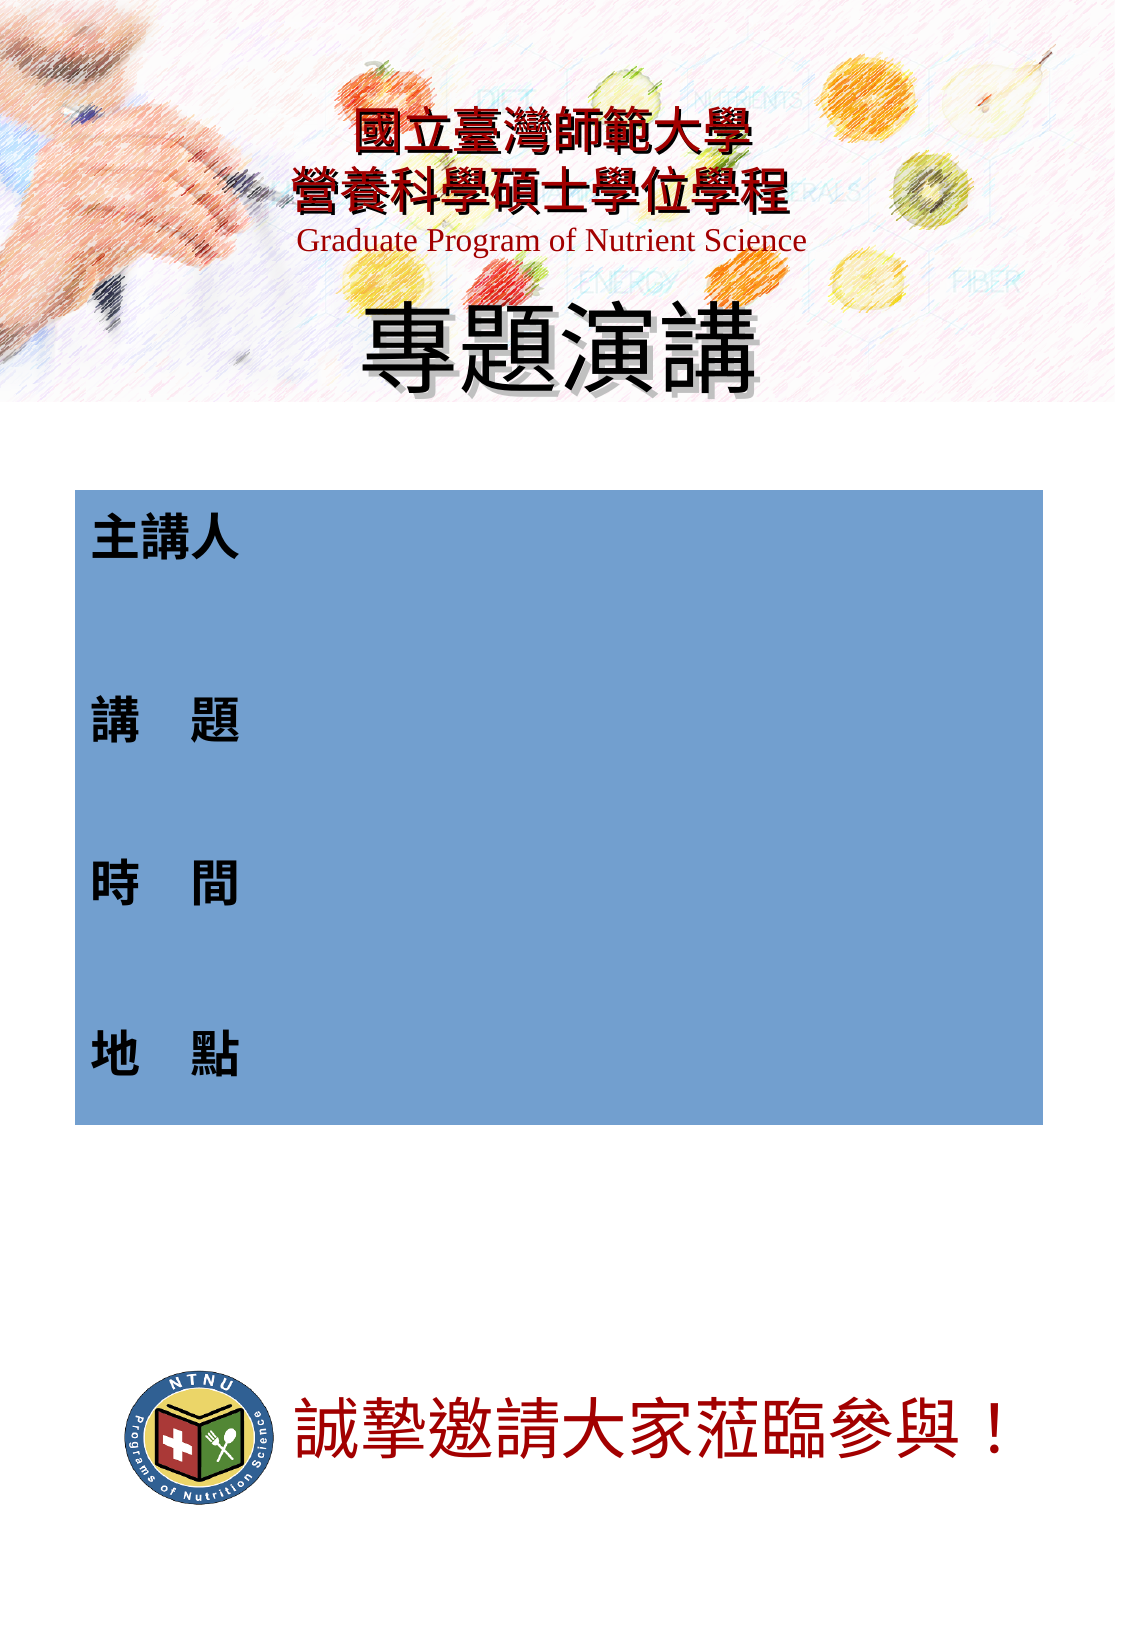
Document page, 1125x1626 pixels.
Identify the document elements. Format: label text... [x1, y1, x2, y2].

table_header 主講人 [75, 490, 257, 674]
table_cell [257, 1007, 1043, 1125]
text_box 專題演講 [344, 278, 774, 413]
picture [120, 1367, 279, 1510]
table_cell [257, 674, 1043, 836]
table_cell 講 題 [75, 674, 257, 836]
table_header [257, 490, 1043, 674]
text_box 誠摯邀請大家蒞臨參與！ [279, 1379, 1076, 1474]
text_box 國立臺灣師範大學 營養科學碩士學位學程 Graduate Program of Nutrient Science [138, 90, 966, 268]
table_cell 時 間 [75, 836, 257, 1007]
table_cell 地 點 [75, 1007, 257, 1125]
table_cell [257, 836, 1043, 1007]
picture [0, 0, 1115, 402]
